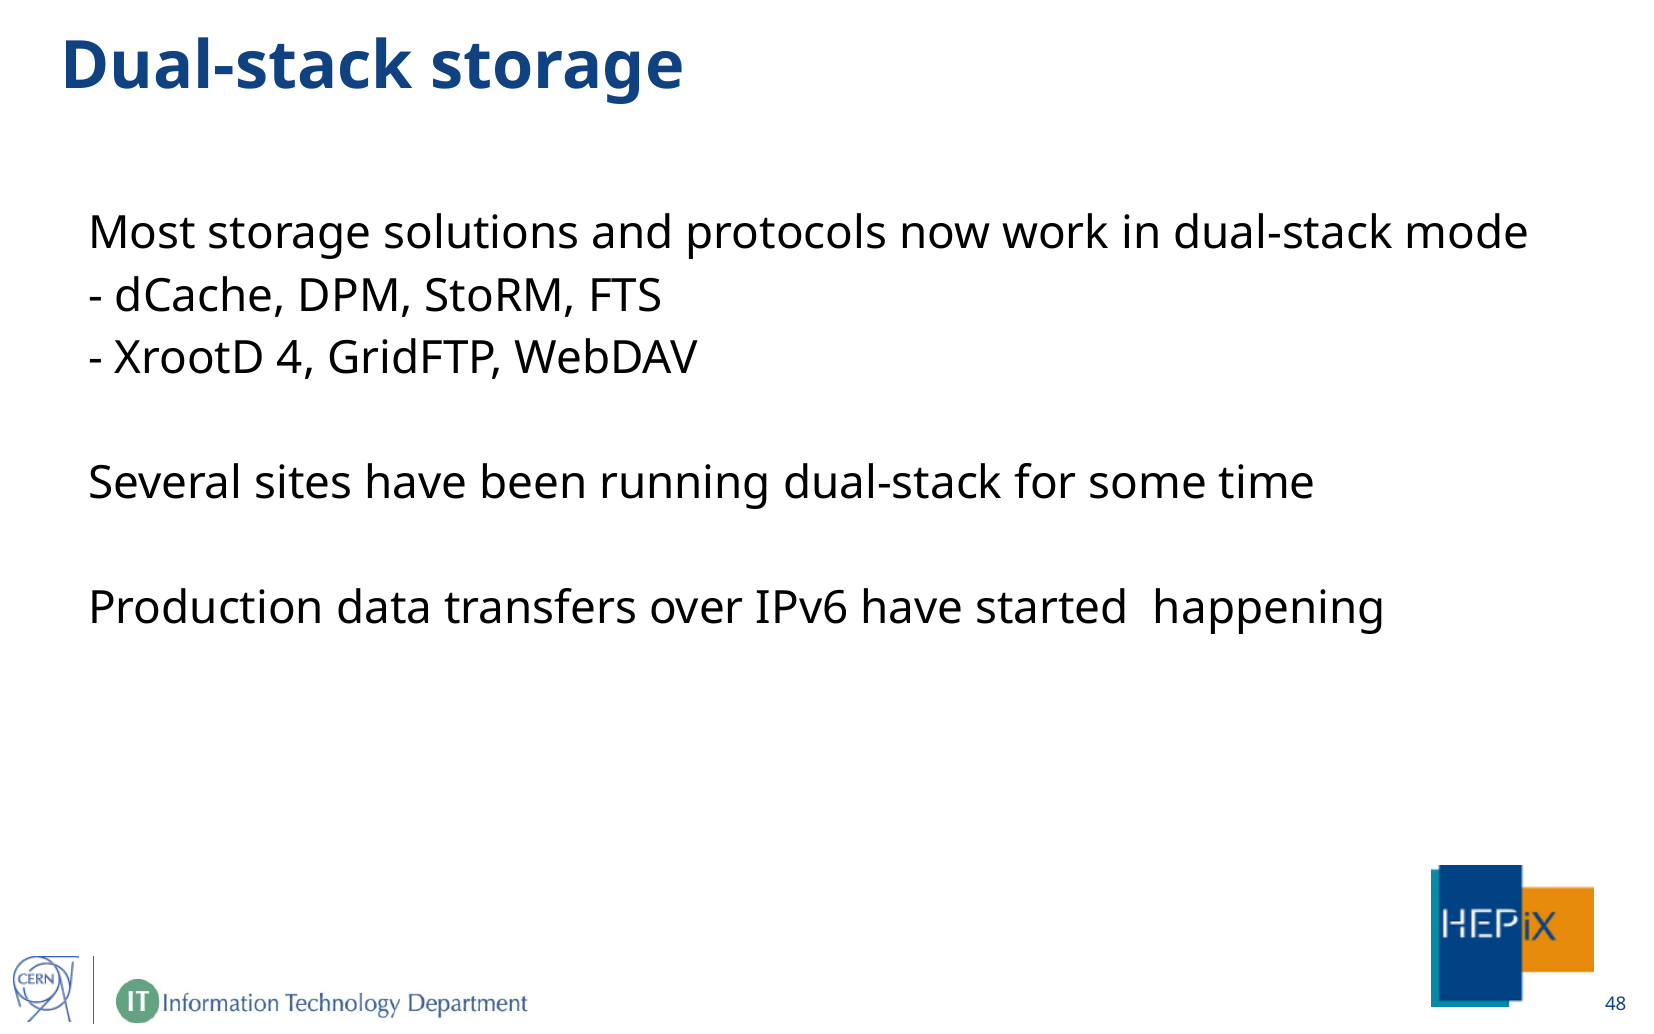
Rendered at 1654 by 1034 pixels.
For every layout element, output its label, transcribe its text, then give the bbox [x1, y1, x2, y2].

text_box Most storage solutions and protocols now work in dual-stack mode - dCache, DPM, StoRM, FTS - XrootD 4, GridFTP, WebDAV Several sites have been running dual-stack for some time Production data transfers over IPv6 have started happening [73, 192, 1607, 890]
picture [116, 979, 788, 1023]
picture [13, 956, 79, 1032]
title Dual-stack storage [60, 0, 1528, 138]
picture [1431, 865, 1594, 1007]
